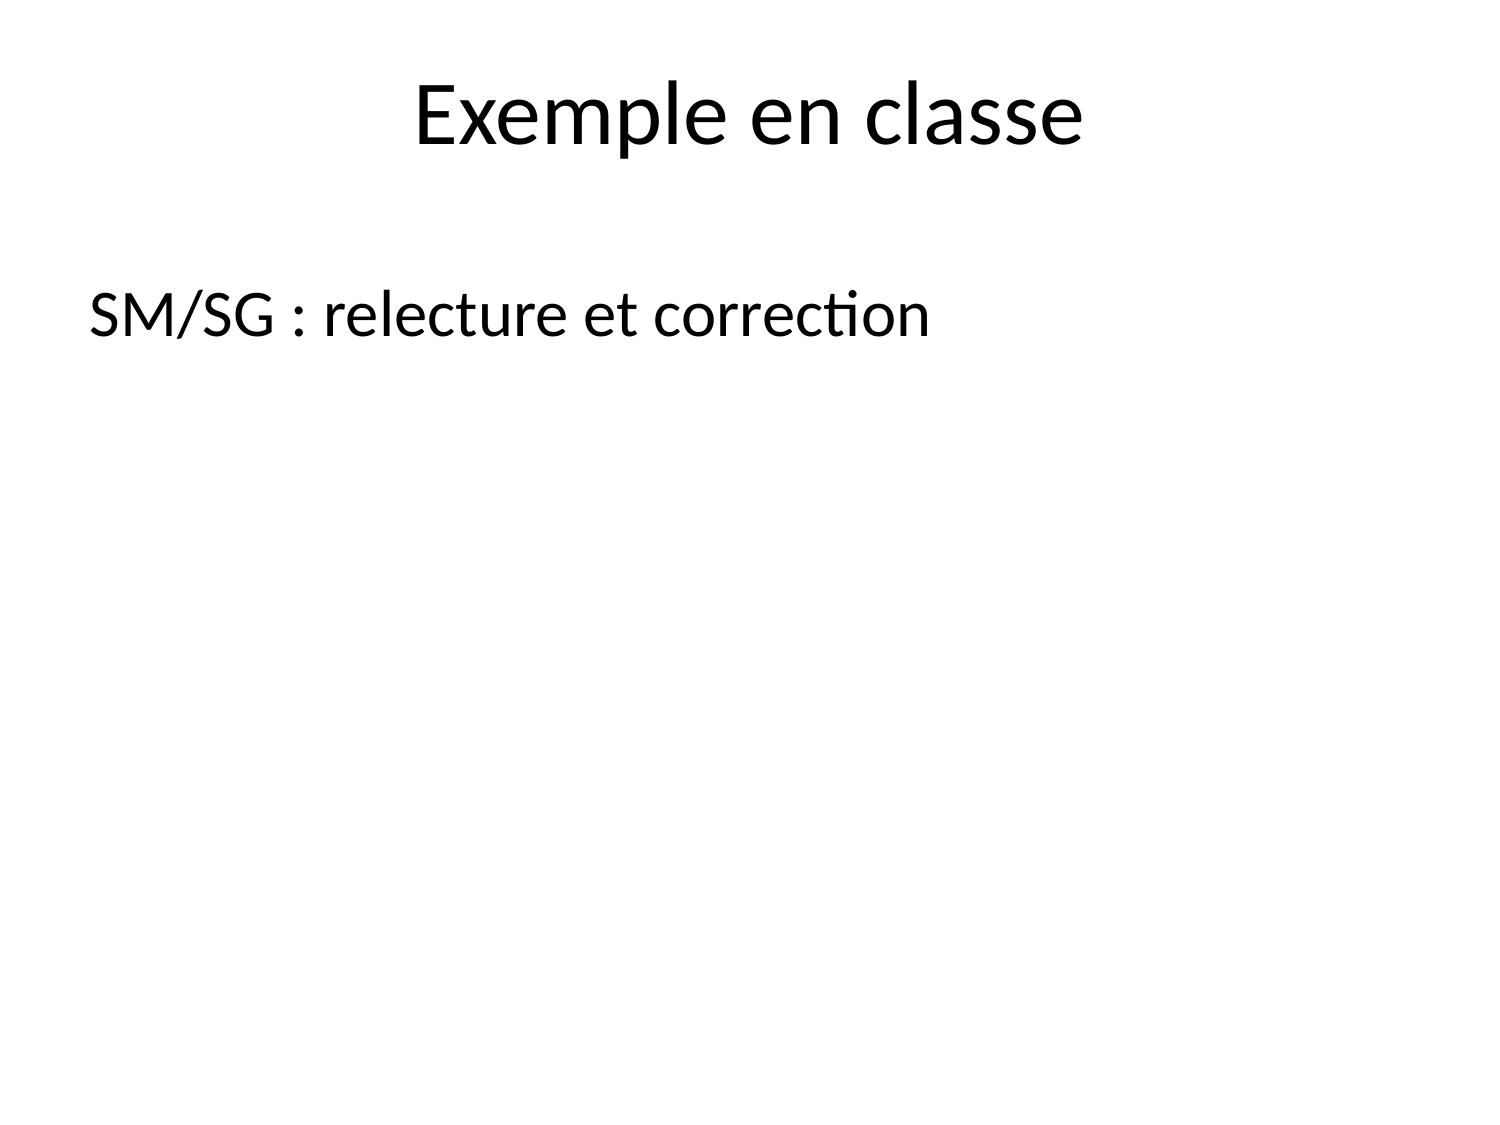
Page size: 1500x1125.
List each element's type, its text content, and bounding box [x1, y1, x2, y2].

list SM/SG : relecture et correction [75, 262, 1425, 1005]
title Exemple en classe [75, 45, 1425, 233]
